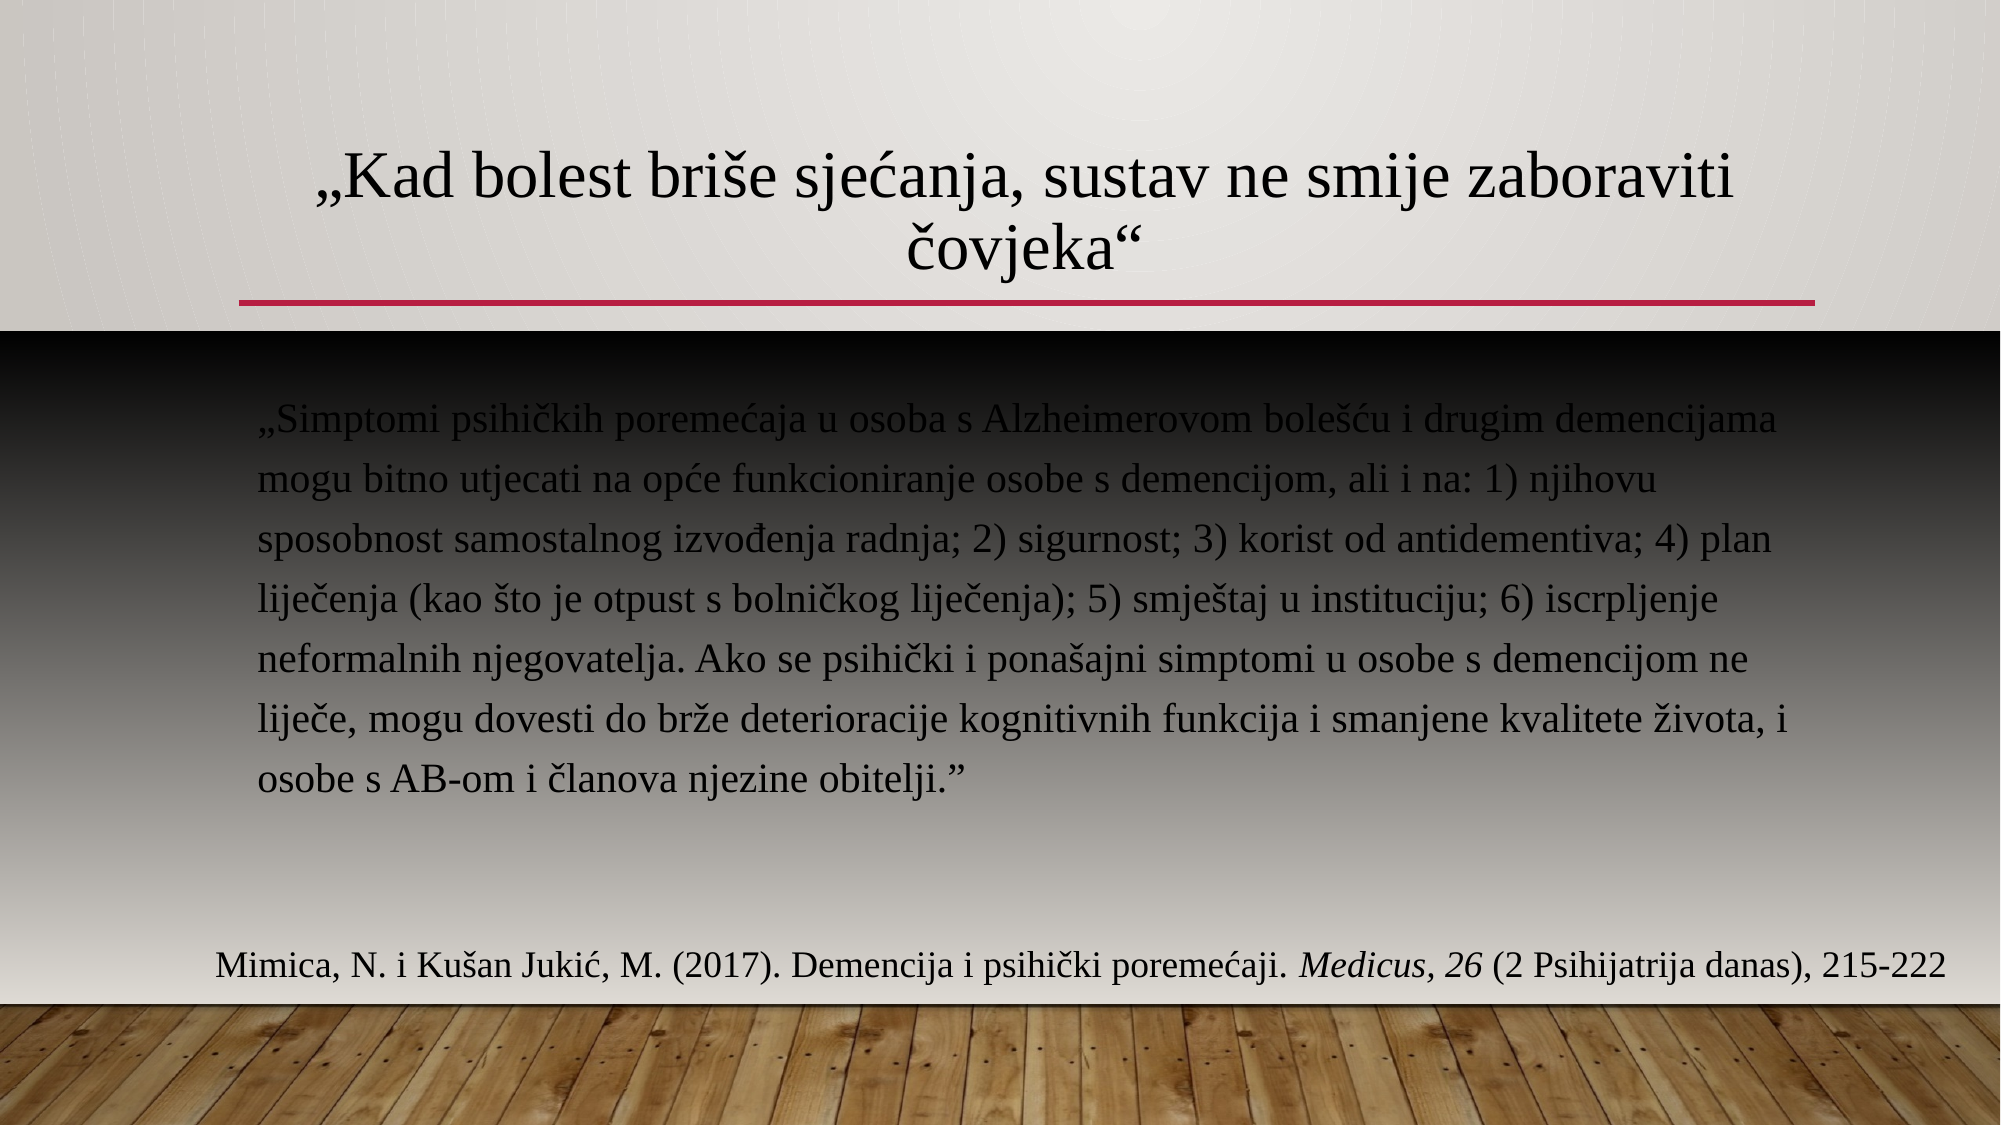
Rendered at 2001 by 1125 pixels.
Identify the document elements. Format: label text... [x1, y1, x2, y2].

list „Simptomi psihičkih poremećaja u osoba s Alzheimerovom bolešću i drugim demencijama mogu bitno utjecati na opće funkcioniranje osobe s demencijom, ali i na: 1) njihovu sposobnost samostalnog izvođenja radnja; 2) sigurnost; 3) korist od antidementiva; 4) plan liječenja (kao što je otpust s bolničkog liječenja); 5) smještaj u instituciju; 6) iscrpljenje neformalnih njegovatelja. Ako se psihički i ponašajni simptomi u osobe s demencijom ne liječe, mogu dovesti do brže deterioracije kognitivnih funkcija i smanjene kvalitete života, i osobe s AB-om i članova njezine obitelji.” [242, 373, 1818, 864]
title „Kad bolest briše sjećanja, sustav ne smije zaboraviti čovjeka“ [238, 131, 1814, 305]
text_box Mimica, N. i Kušan Jukić, M. (2017). Demencija i psihički poremećaji. Medicus, 26 (2 Psihijatrija danas), 215-222 [200, 932, 2000, 994]
